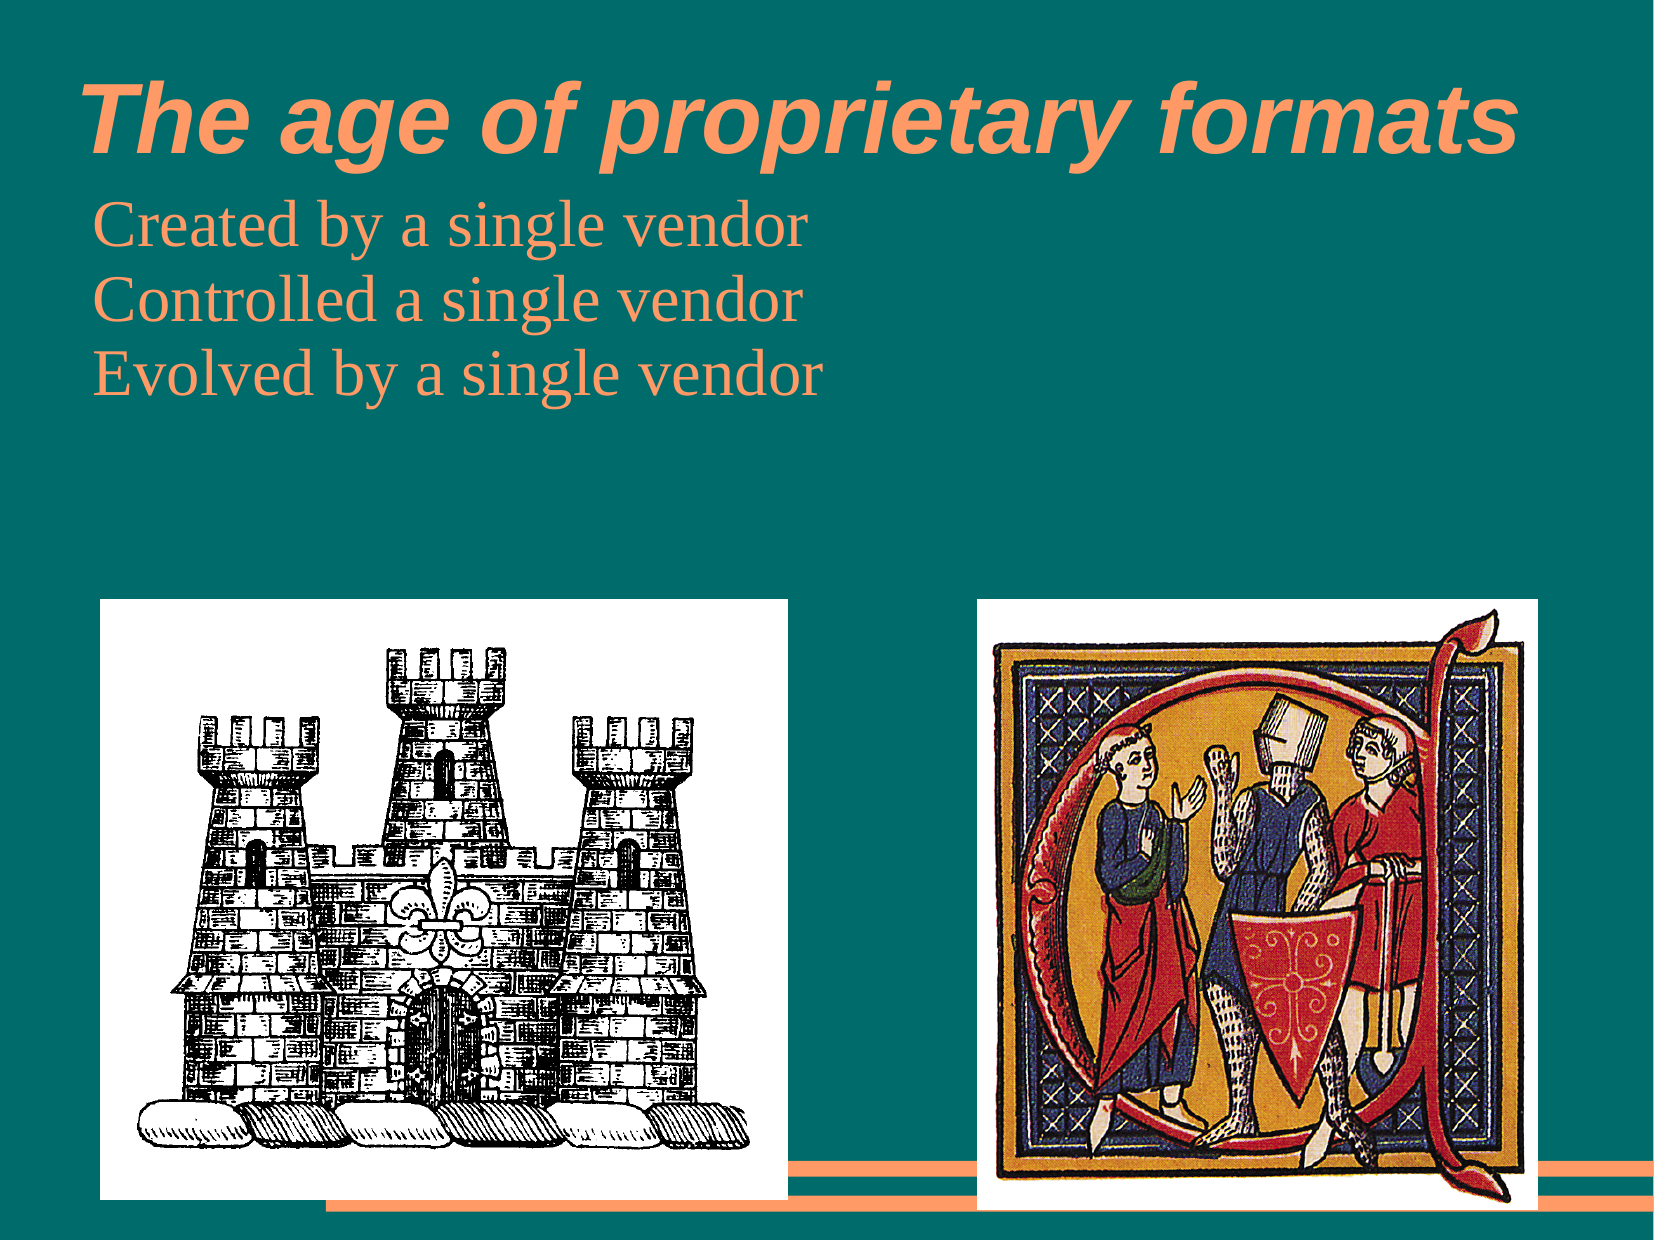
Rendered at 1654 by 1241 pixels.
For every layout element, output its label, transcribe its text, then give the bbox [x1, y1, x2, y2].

picture [977, 599, 1538, 1210]
picture [100, 599, 788, 1201]
title The age of proprietary formats [75, 15, 1576, 223]
list Created by a single vendor Controlled a single vendor Evolved by a single vendor [75, 187, 1561, 1006]
